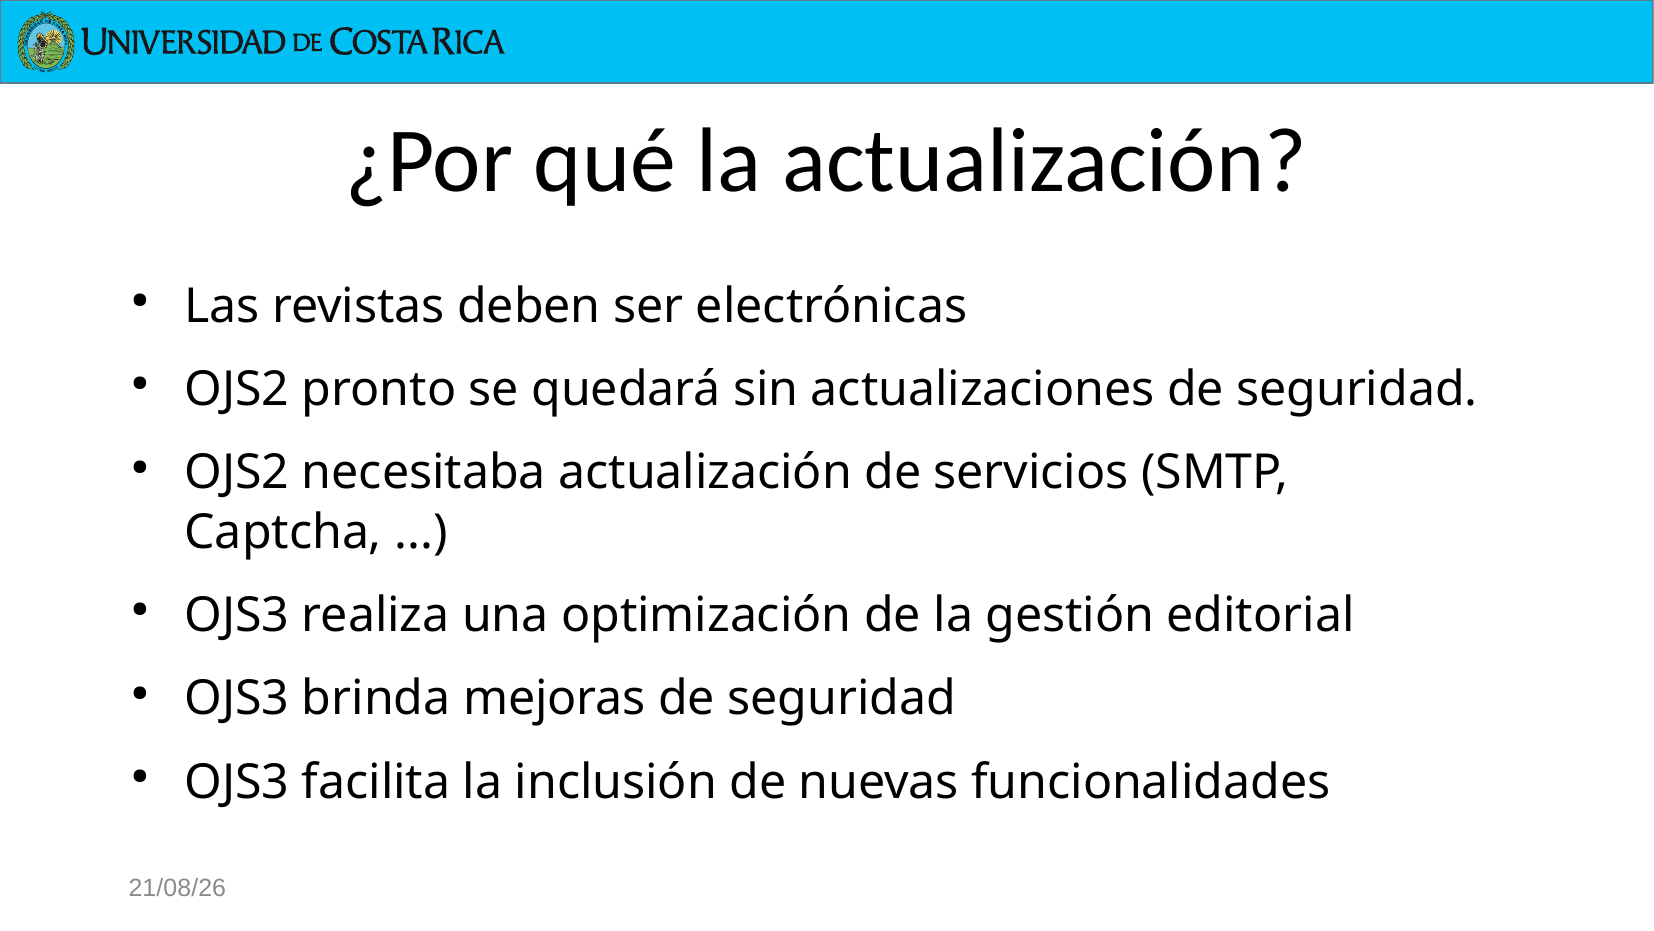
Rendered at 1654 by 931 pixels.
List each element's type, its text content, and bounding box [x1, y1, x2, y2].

title ¿Por qué la actualización? [113, 107, 1540, 230]
list Las revistas deben ser electrónicas OJS2 pronto se quedará sin actualizaciones de seguridad. OJS2 necesitaba actualización de servicios (SMTP, Captcha, ...) OJS3 realiza una optimización de la gestión editorial OJS3 brinda mejoras de seguridad OJS3 facilita la inclusión de nuevas funcionalidades [113, 247, 1540, 838]
